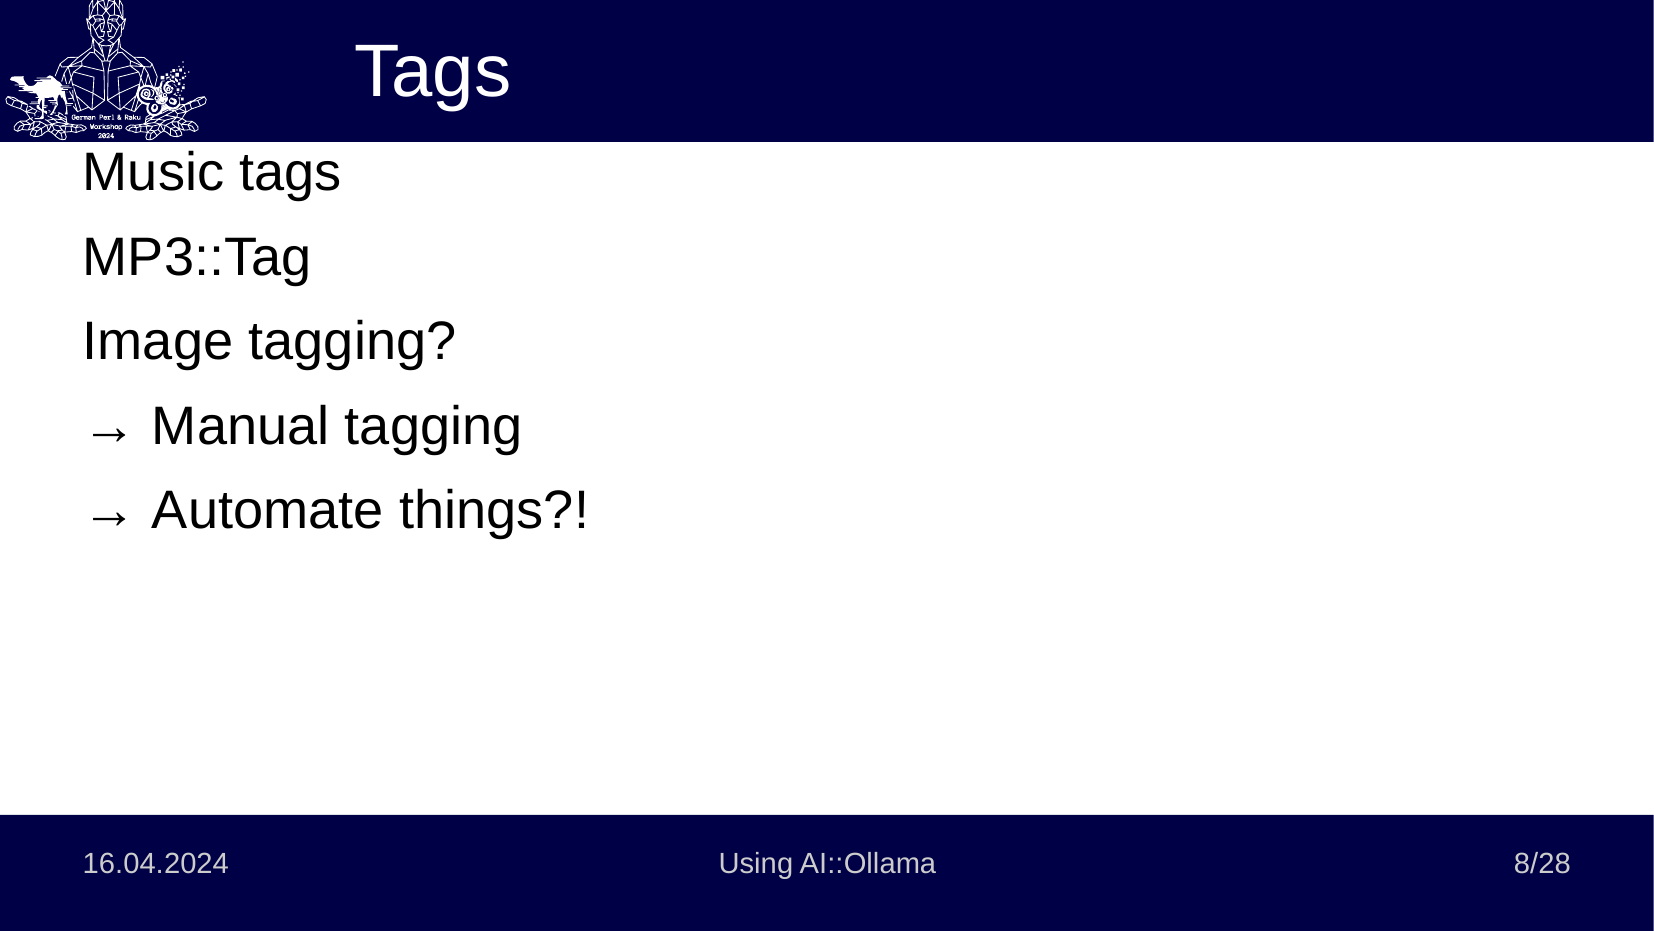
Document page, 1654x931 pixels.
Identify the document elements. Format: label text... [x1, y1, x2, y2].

list Music tags MP3::Tag Image tagging? → Manual tagging → Automate things?! [82, 141, 809, 815]
title Tags [354, 5, 1654, 136]
